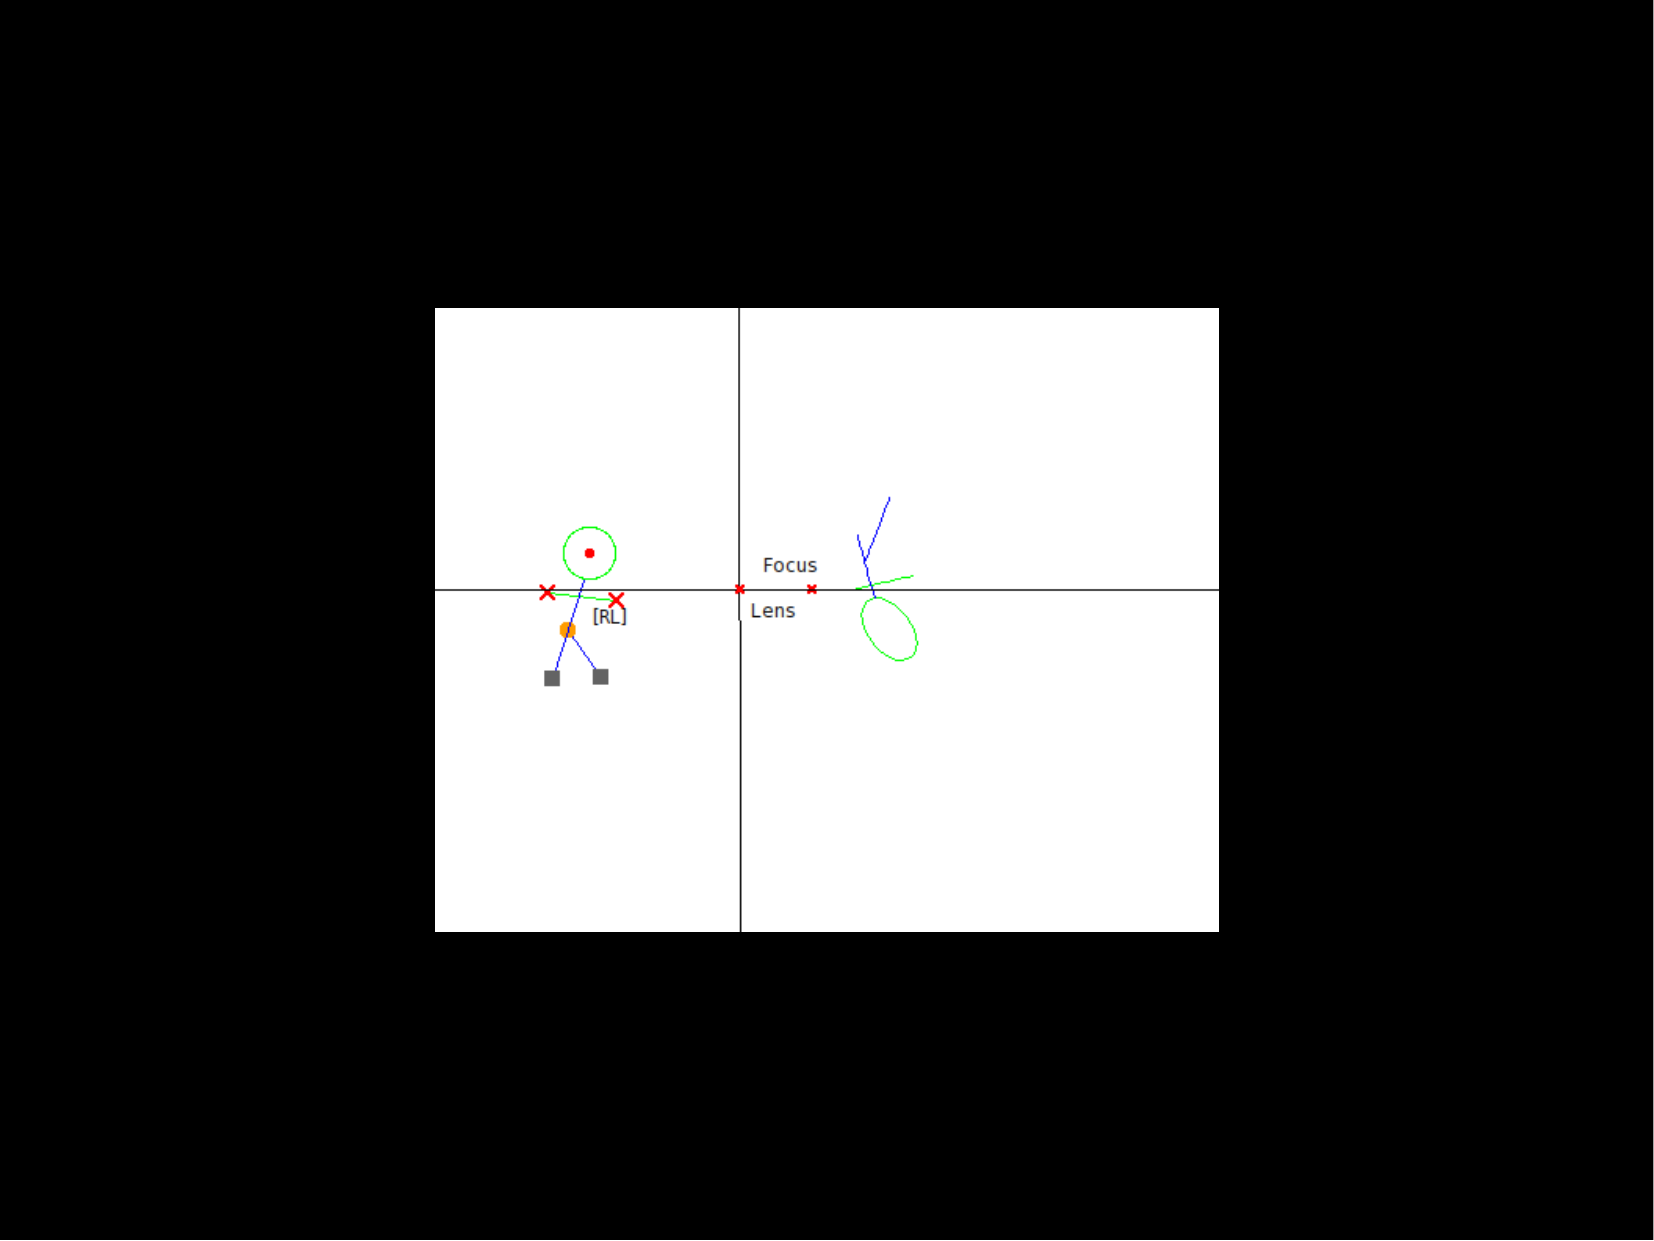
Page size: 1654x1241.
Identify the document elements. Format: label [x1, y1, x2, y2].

picture [435, 308, 1219, 932]
